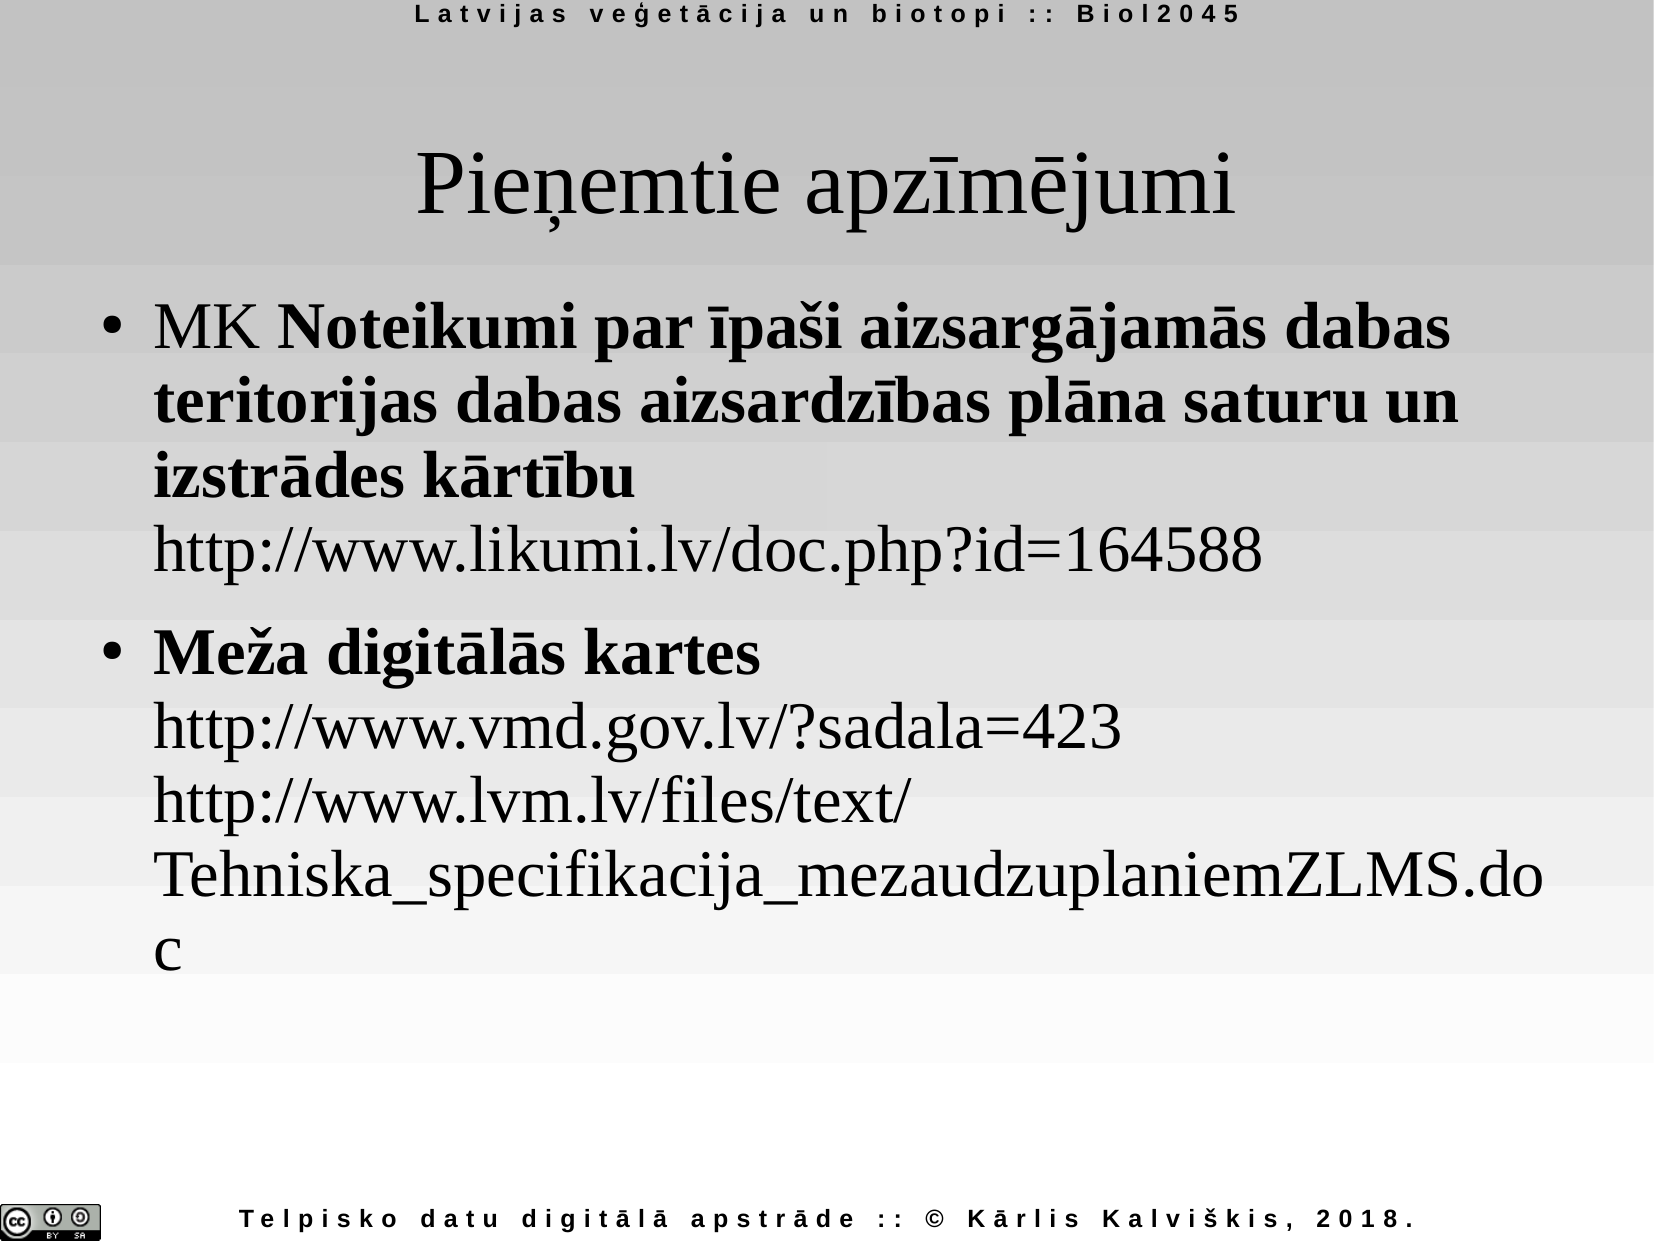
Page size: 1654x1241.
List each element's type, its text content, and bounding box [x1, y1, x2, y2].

list MK Noteikumi par īpaši aizsargājamās dabas teritorijas dabas aizsardzības plāna saturu un izstrādes kārtību http://www.likumi.lv/doc.php?id=164588 Meža digitālās kartes http://www.vmd.gov.lv/?sadala=423 http://www.lvm.lv/files/text/Tehniska_specifikacija_mezaudzuplaniemZLMS.doc [82, 289, 1571, 1113]
picture [0, 0, 1654, 1241]
title Pieņemtie apzīmējumi [29, 49, 1625, 296]
